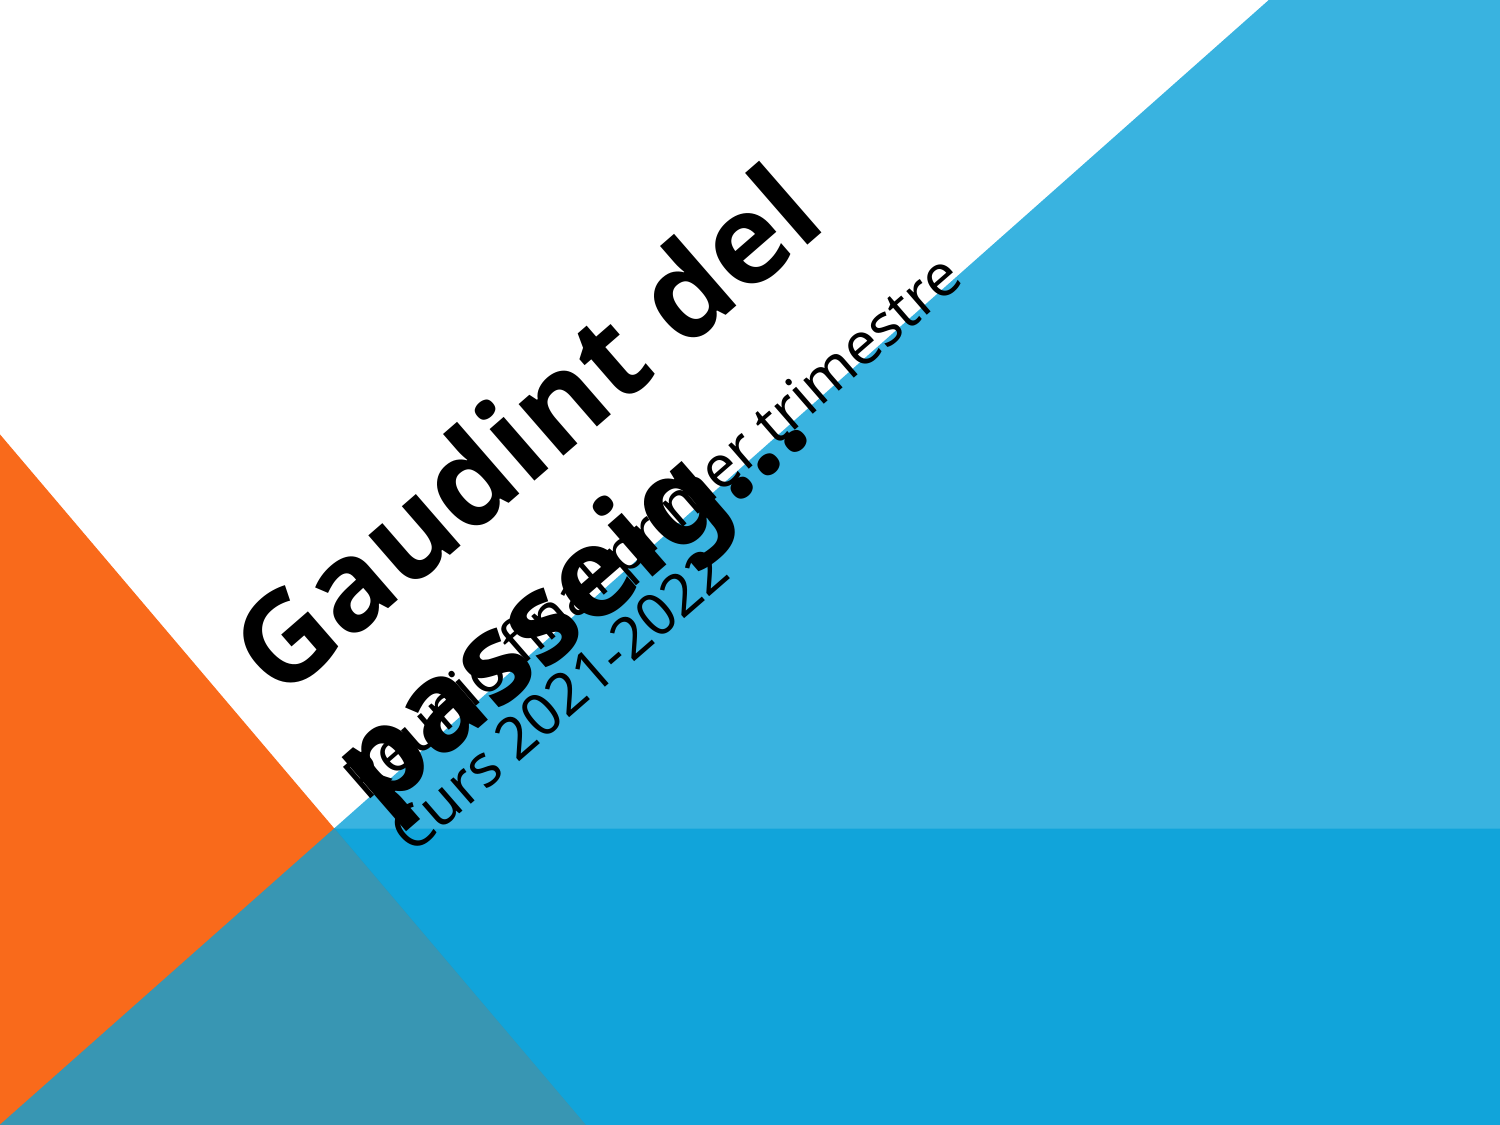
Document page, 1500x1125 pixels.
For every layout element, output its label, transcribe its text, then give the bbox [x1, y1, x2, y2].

title Gaudint del passeig… [182, 0, 1128, 761]
subtitle Reunió final primer trimestre Curs 2021-2022 [312, 61, 1154, 804]
